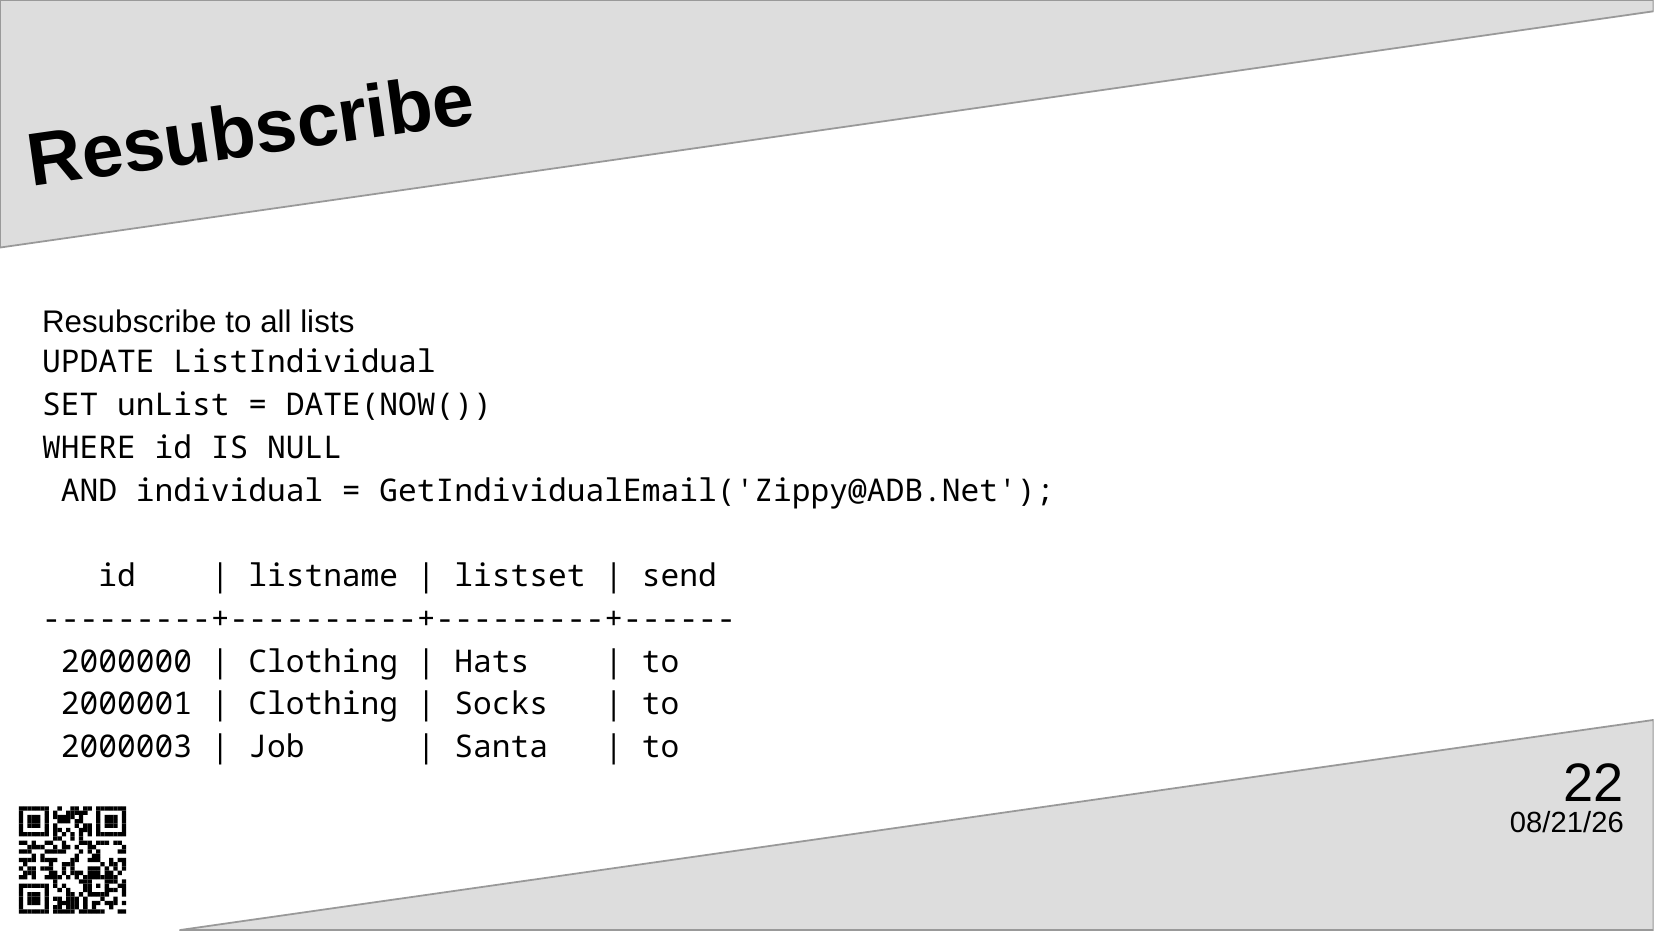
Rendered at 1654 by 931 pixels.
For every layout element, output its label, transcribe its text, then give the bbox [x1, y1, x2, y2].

text_box Resubscribe to all lists UPDATE ListIndividual SET unList = DATE(NOW()) WHERE id IS NULL AND individual = GetIndividualEmail('Zippy@ADB.Net'); id | listname | listset | send ---------+----------+---------+------ 2000000 | Clothing | Hats | to 2000001 | Clothing | Socks | to 2000003 | Job | Santa | to [27, 262, 948, 807]
title Resubscribe [16, 0, 1501, 239]
